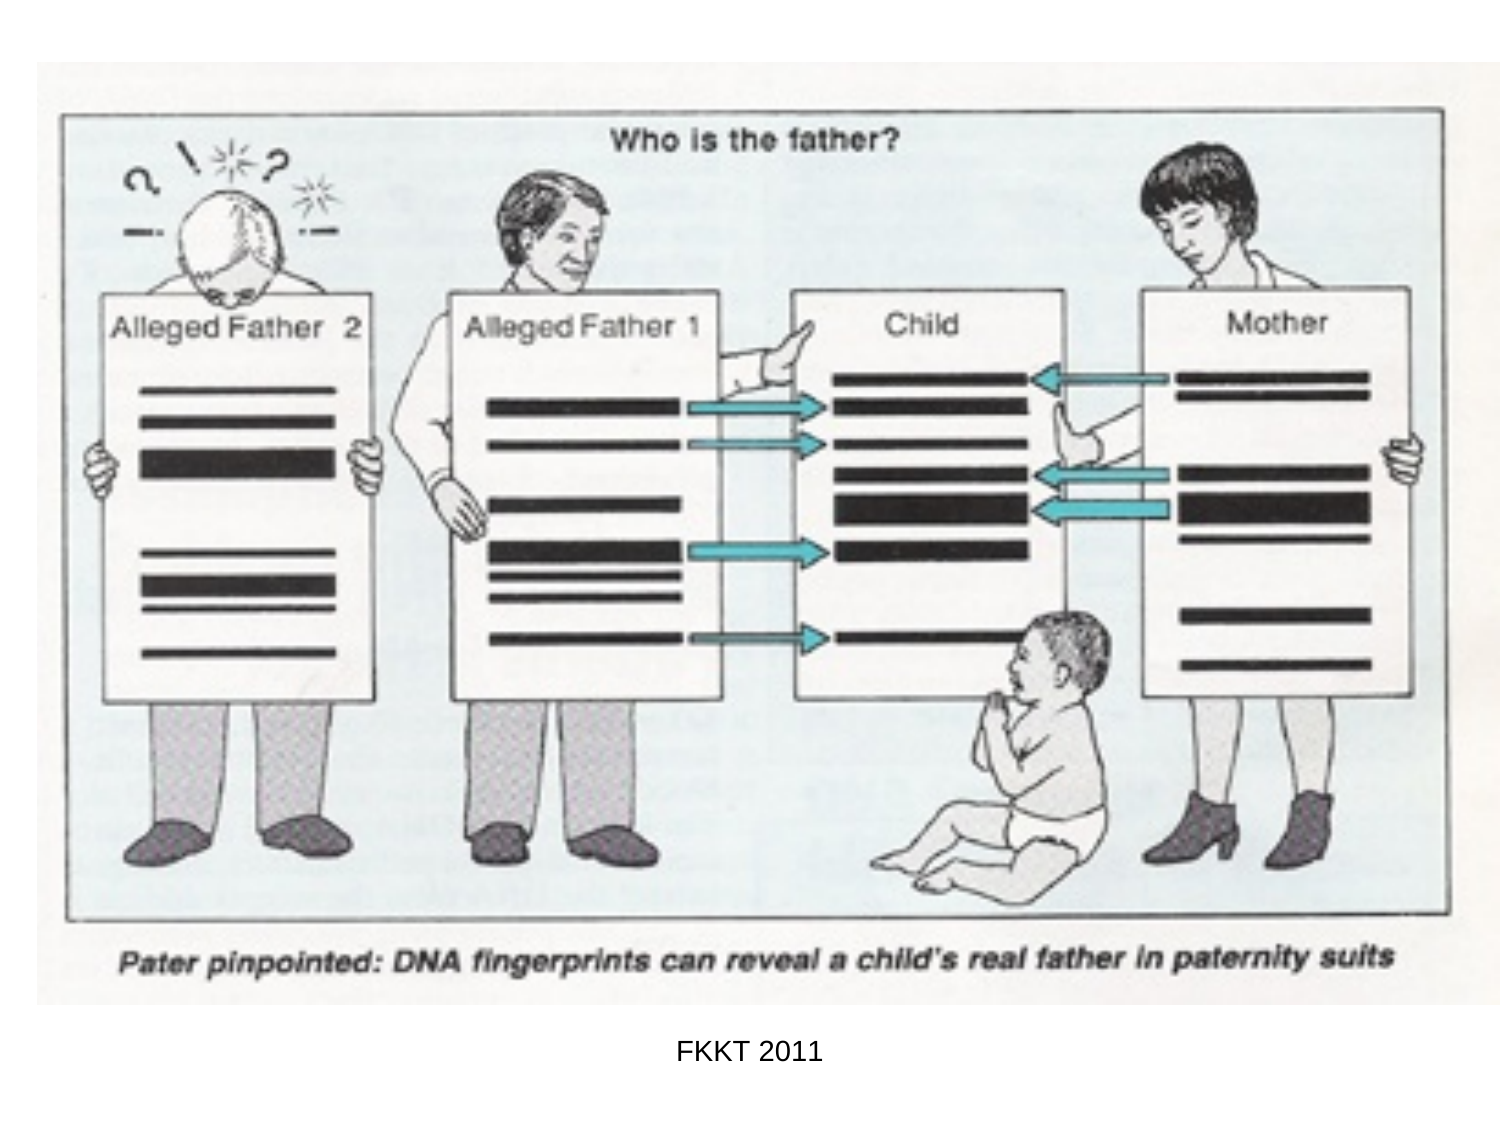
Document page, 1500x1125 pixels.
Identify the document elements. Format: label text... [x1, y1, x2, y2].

text_box FKKT 2011 [512, 1024, 988, 1103]
picture [37, 62, 1500, 1005]
